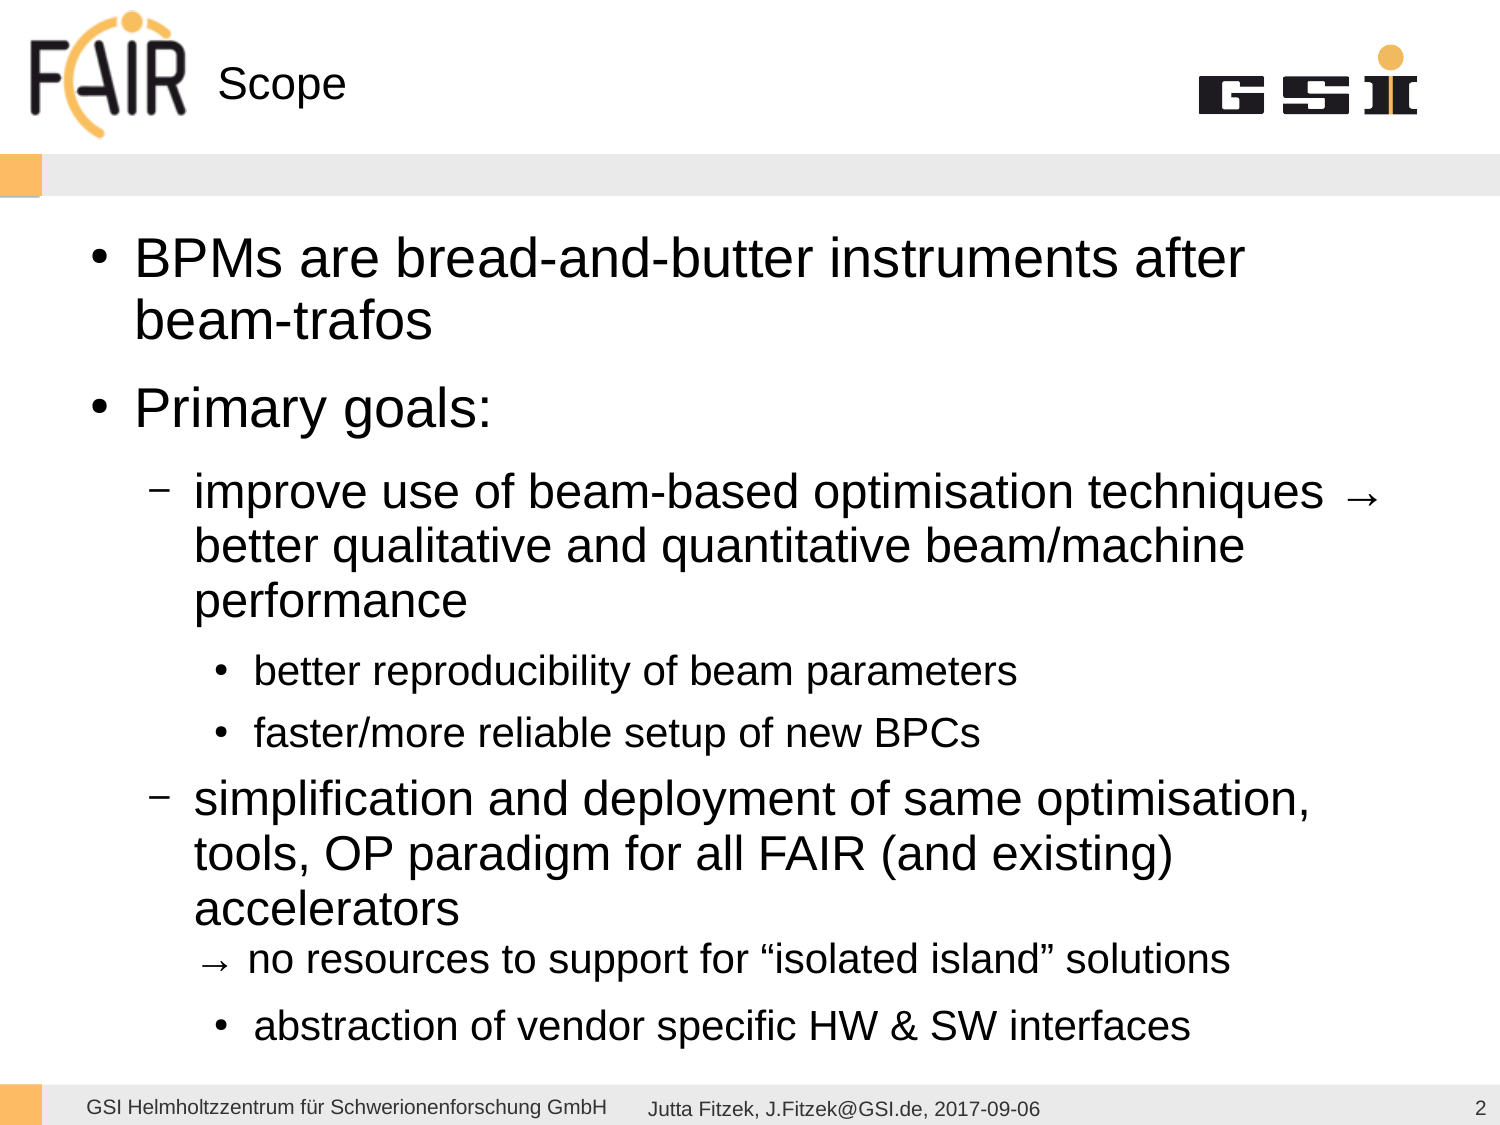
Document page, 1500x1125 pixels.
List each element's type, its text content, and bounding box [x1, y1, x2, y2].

list BPMs are bread-and-butter instruments after beam-trafos Primary goals: improve use of beam-based optimisation techniques → better qualitative and quantitative beam/machine performance better reproducibility of beam parameters faster/more reliable setup of new BPCs simplification and deployment of same optimisation, tools, OP paradigm for all FAIR (and existing) accelerators → no resources to support for “isolated island” solutions abstraction of vendor specific HW & SW interfaces [75, 226, 1425, 1050]
title Scope [217, 20, 1109, 147]
picture [30, 9, 187, 141]
picture [1197, 42, 1419, 117]
